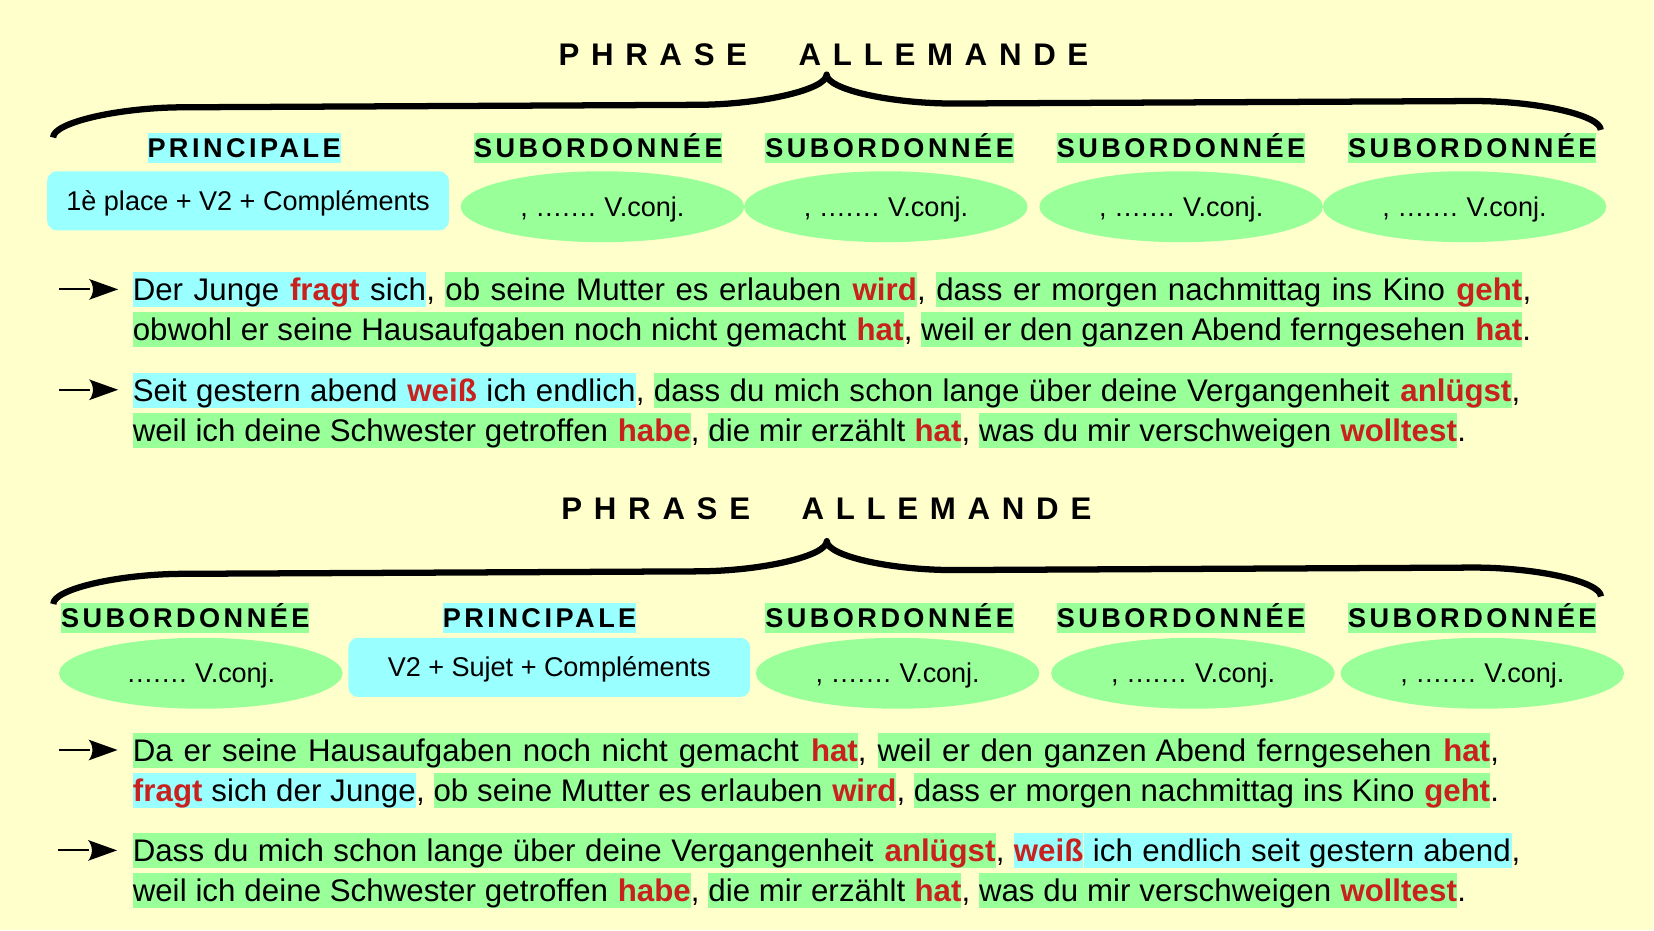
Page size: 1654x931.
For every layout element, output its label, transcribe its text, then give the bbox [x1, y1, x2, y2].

table_cell [1035, 641, 1327, 710]
text_box Da er seine Hausaufgaben noch nicht gemacht hat, weil er den ganzen Abend ferngesehen hat, fragt sich der Junge, ob seine Mutter es erlauben wird, dass er morgen nachmittag ins Kino geht. [118, 720, 1571, 816]
table_header SUBORDONNÉE [744, 125, 1035, 171]
text_box , ….… V.conj. [1039, 171, 1323, 243]
table_cell [1240, 211, 1327, 240]
table_cell [1327, 641, 1618, 710]
table_cell [1327, 217, 1405, 240]
text_box , ….… V.conj. [744, 171, 1028, 243]
table_cell [335, 641, 744, 710]
text_box Dass du mich schon lange über deine Vergangenheit anlügst, weiß ich endlich seit gestern abend, weil ich deine Schwester getroffen habe, die mir erzählt hat, was du mir verschweigen wolltest. [118, 820, 1548, 916]
text_box , ….… V.conj. [755, 637, 1040, 709]
table_cell [1550, 641, 1618, 662]
table_header SUBORDONNÉE [1327, 595, 1618, 641]
table_cell [36, 171, 453, 240]
table_header SUBORDONNÉE [1035, 125, 1327, 171]
table_cell [1261, 641, 1327, 661]
table_cell [915, 171, 1035, 240]
table_cell [1210, 171, 1327, 203]
table_header PRINCIPALE [36, 125, 453, 171]
text_box PHRASE ALLEMANDE [537, 29, 1111, 80]
table_cell [453, 171, 573, 240]
text_box , ….… V.conj. [1340, 637, 1625, 709]
text_box ….… V.conj. [59, 637, 343, 709]
text_box V2 + Sujet + Compléments [348, 637, 751, 697]
table_header SUBORDONNÉE [1327, 125, 1618, 171]
text_box Der Junge fragt sich, ob seine Mutter es erlauben wird, dass er morgen nachmittag ins Kino geht, obwohl er seine Hausaufgaben noch nicht gemacht hat, weil er den ganzen Abend ferngesehen hat. [118, 259, 1548, 355]
table_header PRINCIPALE [335, 595, 744, 641]
table_cell [744, 171, 857, 203]
text_box PHRASE ALLEMANDE [537, 484, 1117, 534]
table_header SUBORDONNÉE [36, 595, 335, 641]
table_cell [662, 212, 744, 240]
text_box , ….… V.conj. [1051, 637, 1335, 709]
table_cell [744, 641, 1035, 710]
table_cell [36, 641, 335, 710]
table_header SUBORDONNÉE [1035, 595, 1327, 641]
table_cell [268, 641, 335, 661]
table_cell [744, 211, 827, 240]
table_header SUBORDONNÉE [744, 595, 1035, 641]
table_cell [1327, 171, 1435, 197]
table_cell [1494, 171, 1618, 240]
table_cell [632, 171, 744, 202]
table_cell [965, 641, 1035, 663]
table_header SUBORDONNÉE [453, 125, 744, 171]
text_box , ….… V.conj. [460, 171, 744, 243]
text_box 1è place + V2 + Compléments [47, 171, 449, 231]
text_box , ….… V.conj. [1322, 171, 1607, 243]
table_cell [1035, 171, 1152, 240]
text_box Seit gestern abend weiß ich endlich, dass du mich schon lange über deine Vergangenheit anlügst, weil ich deine Schwester getroffen habe, die mir erzählt hat, was du mir verschweigen wolltest. [118, 360, 1548, 455]
